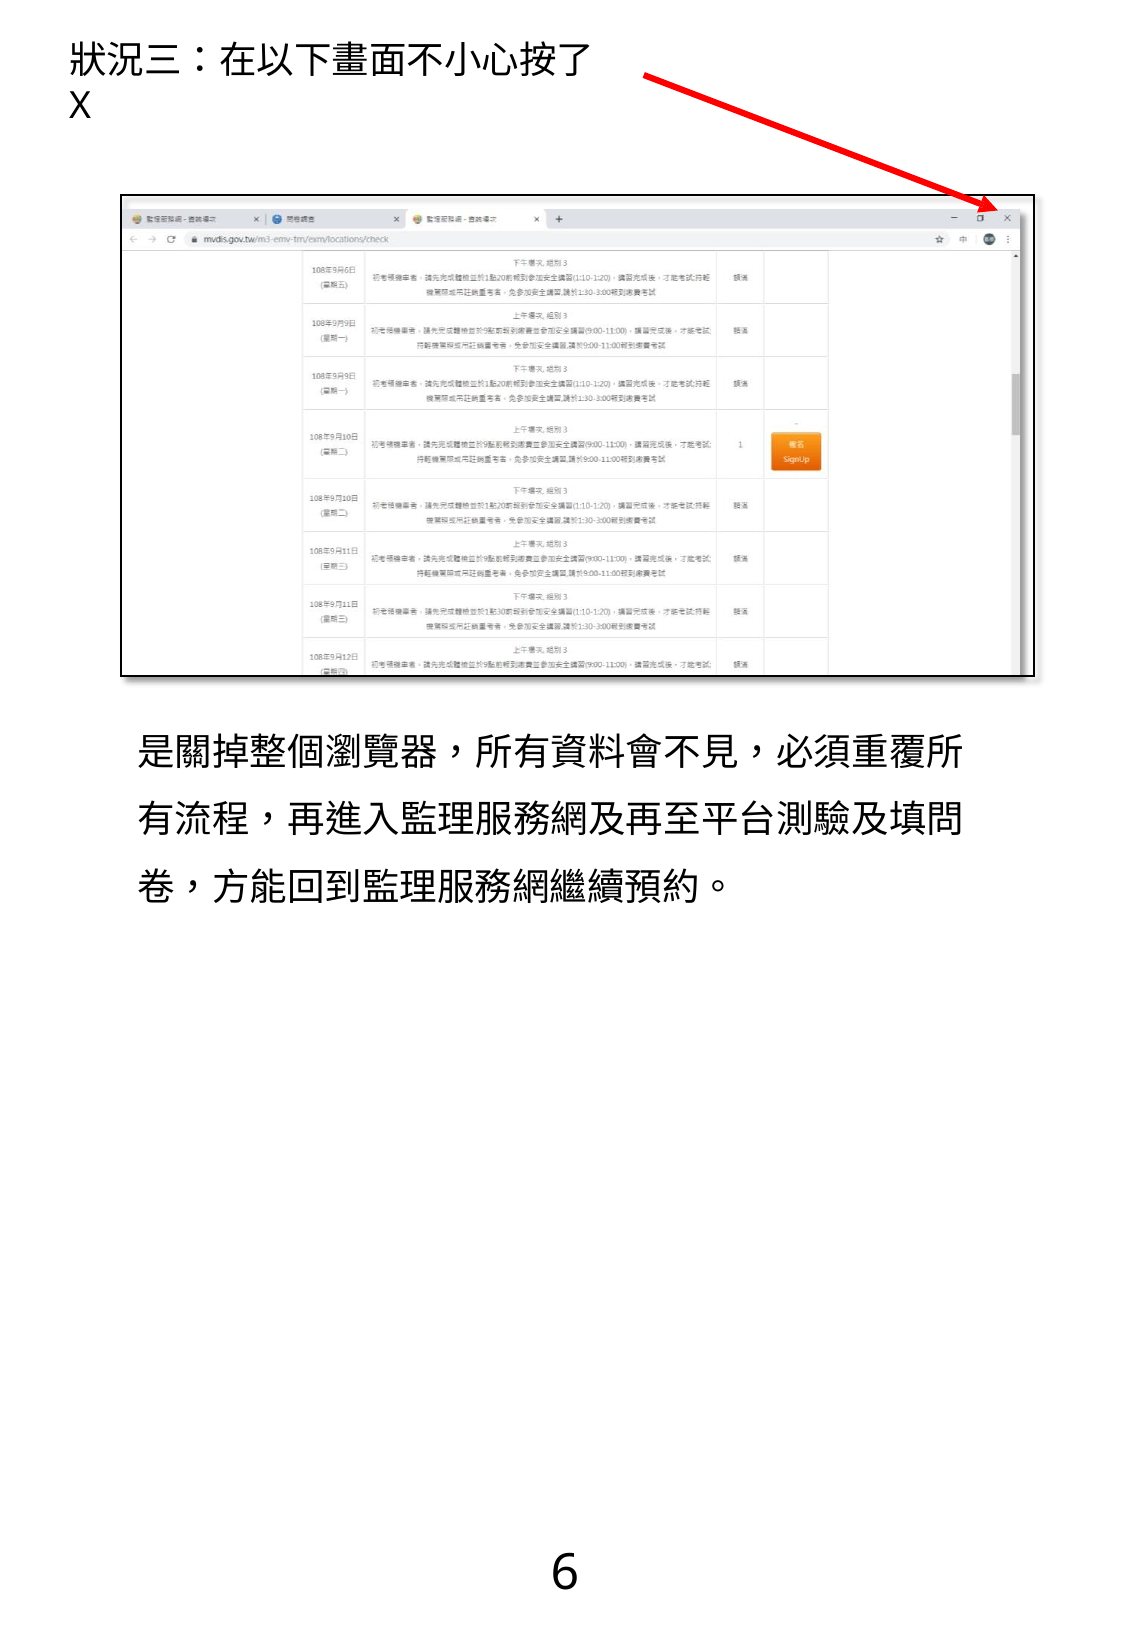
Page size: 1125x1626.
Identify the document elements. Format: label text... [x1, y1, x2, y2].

text_box 狀況三：在以下畫面不小心按了X [67, 34, 625, 84]
text_box [118, 72, 1046, 688]
text_box 是關掉整個瀏覽器，所有資料會不見，必須重覆所 有流程，再進入監理服務網及再至平台測驗及填問 卷，方能回到監理服務網繼續預約。 [134, 703, 966, 910]
text_box [544, 1532, 591, 1608]
